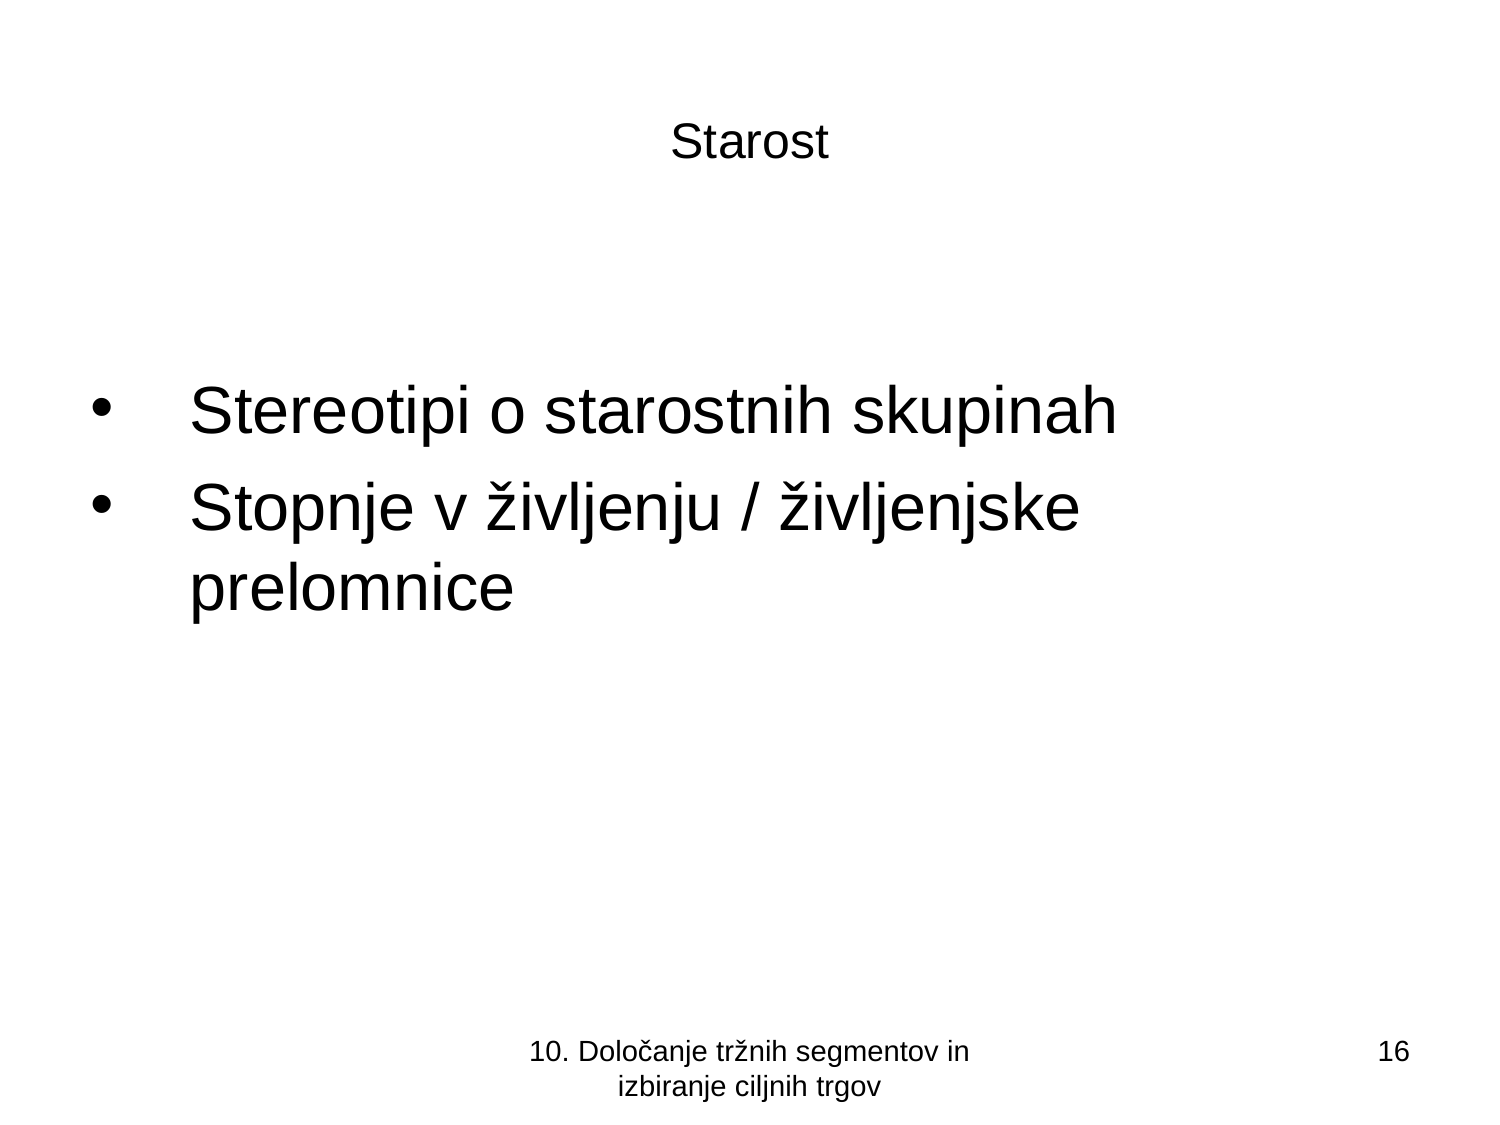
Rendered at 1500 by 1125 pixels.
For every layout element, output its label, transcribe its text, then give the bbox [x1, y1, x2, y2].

title Starost [75, 45, 1426, 233]
text_box 10. Določanje tržnih segmentov in izbiranje ciljnih trgov [512, 1024, 988, 1103]
text_box <number> [1074, 1024, 1426, 1103]
list Stereotipi o starostnih skupinah Stopnje v življenju / življenjske prelomnice [75, 262, 1426, 1006]
